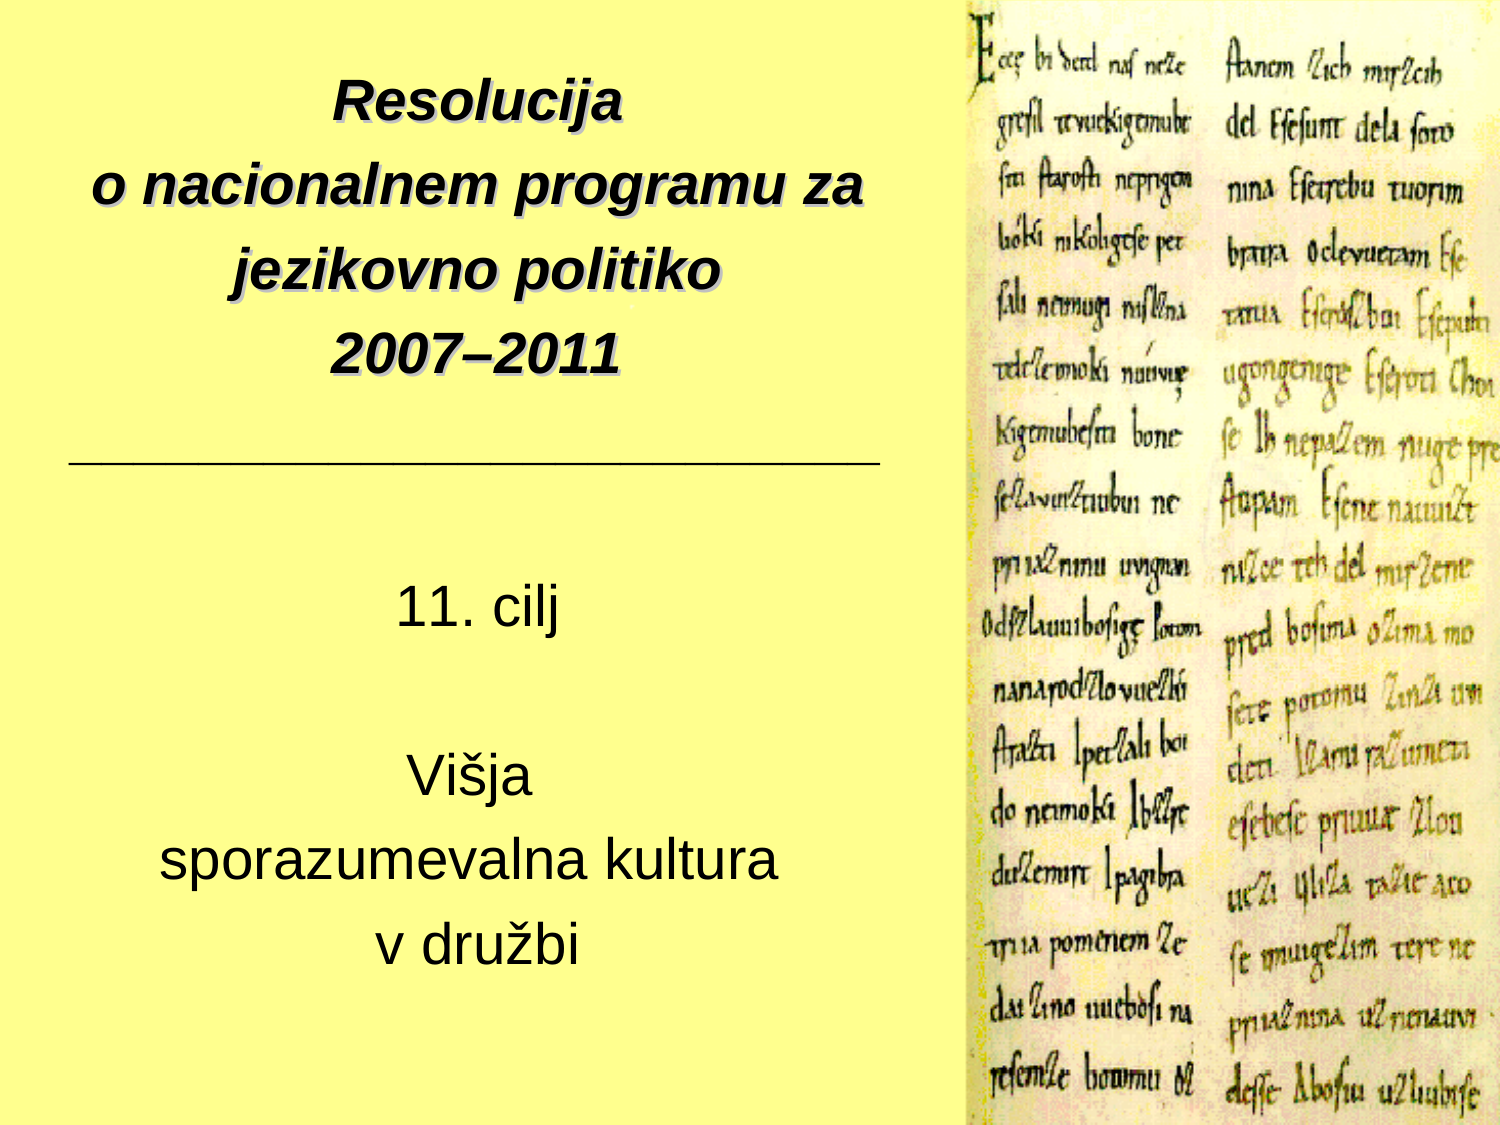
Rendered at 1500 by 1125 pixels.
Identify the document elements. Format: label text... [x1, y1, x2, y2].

list Resolucija o nacionalnem programu za jezikovno politiko 2007–2011 _________________________ 11. cilj Višja sporazumevalna kultura v družbi [41, 54, 916, 1125]
picture [0, 0, 1500, 1125]
